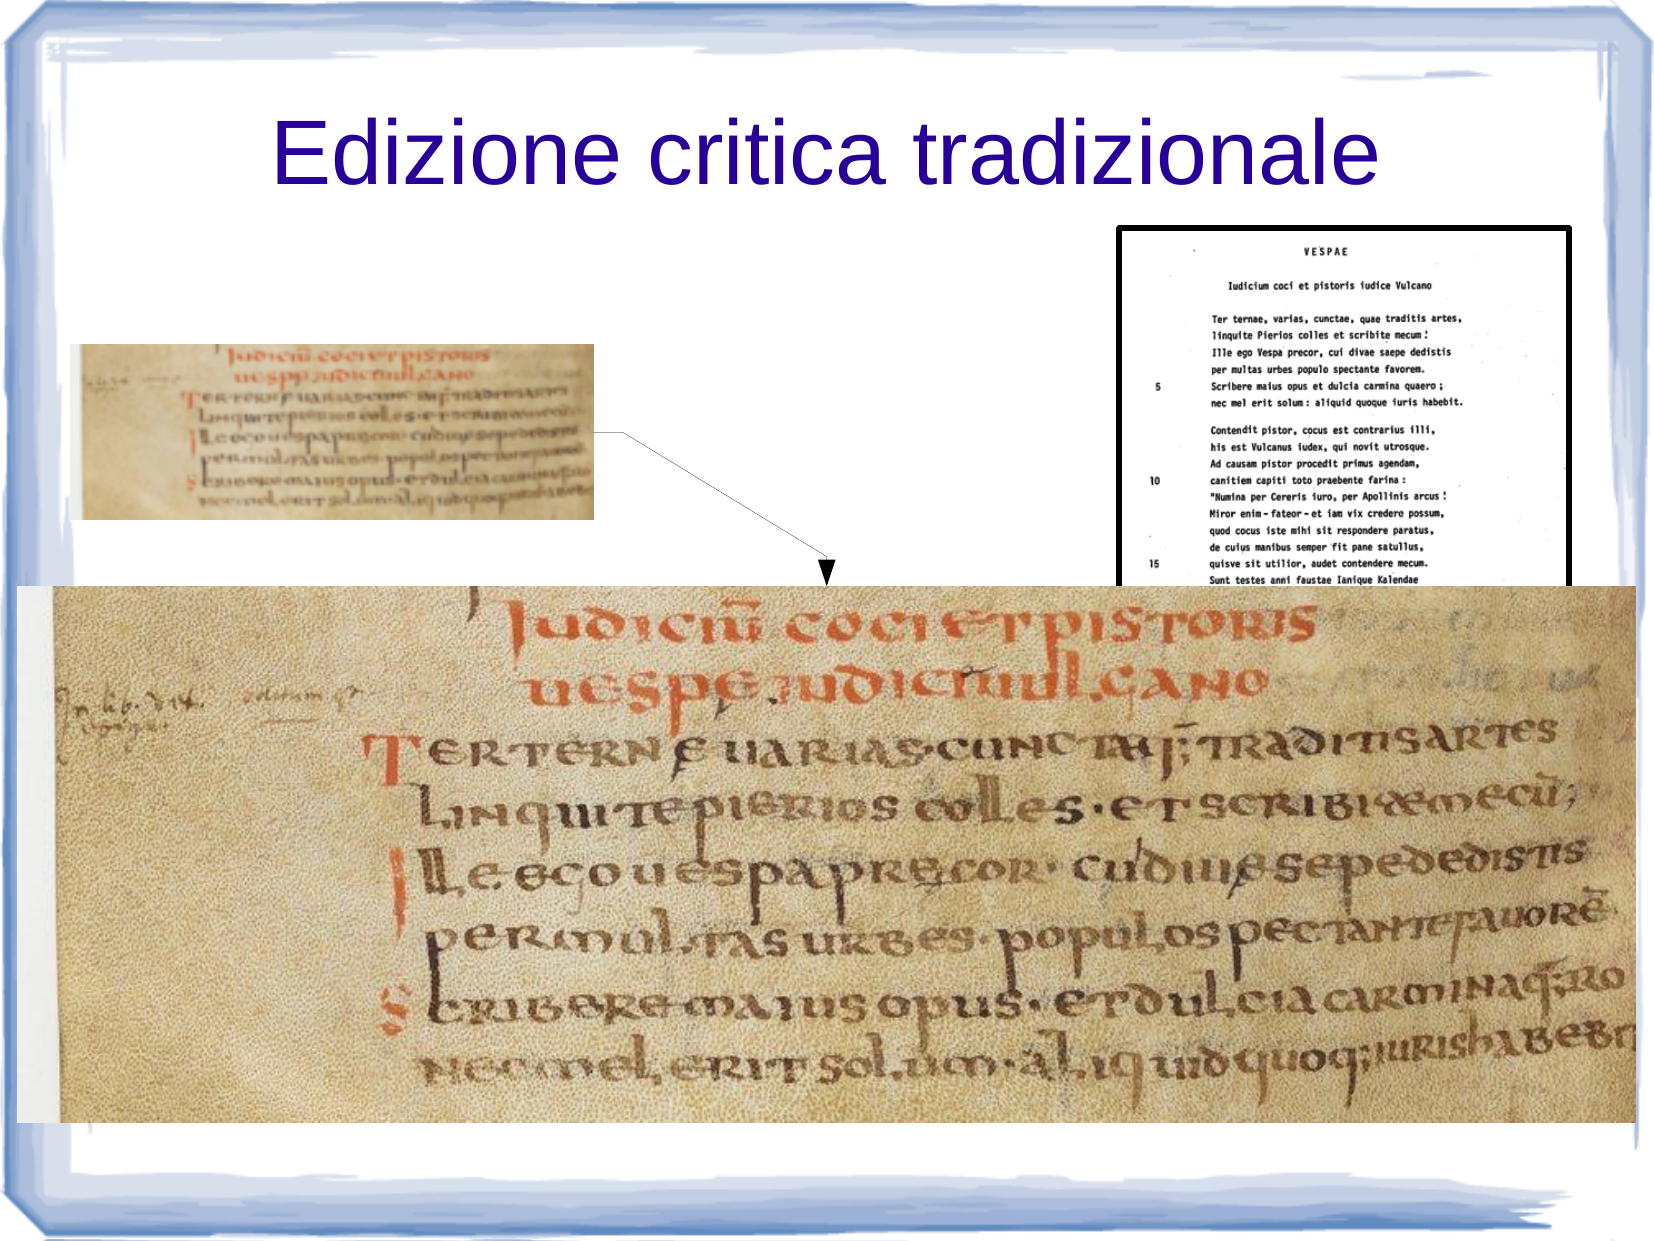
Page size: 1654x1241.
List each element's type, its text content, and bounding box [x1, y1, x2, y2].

picture [0, 0, 1654, 1241]
title Edizione critica tradizionale [82, 49, 1571, 257]
